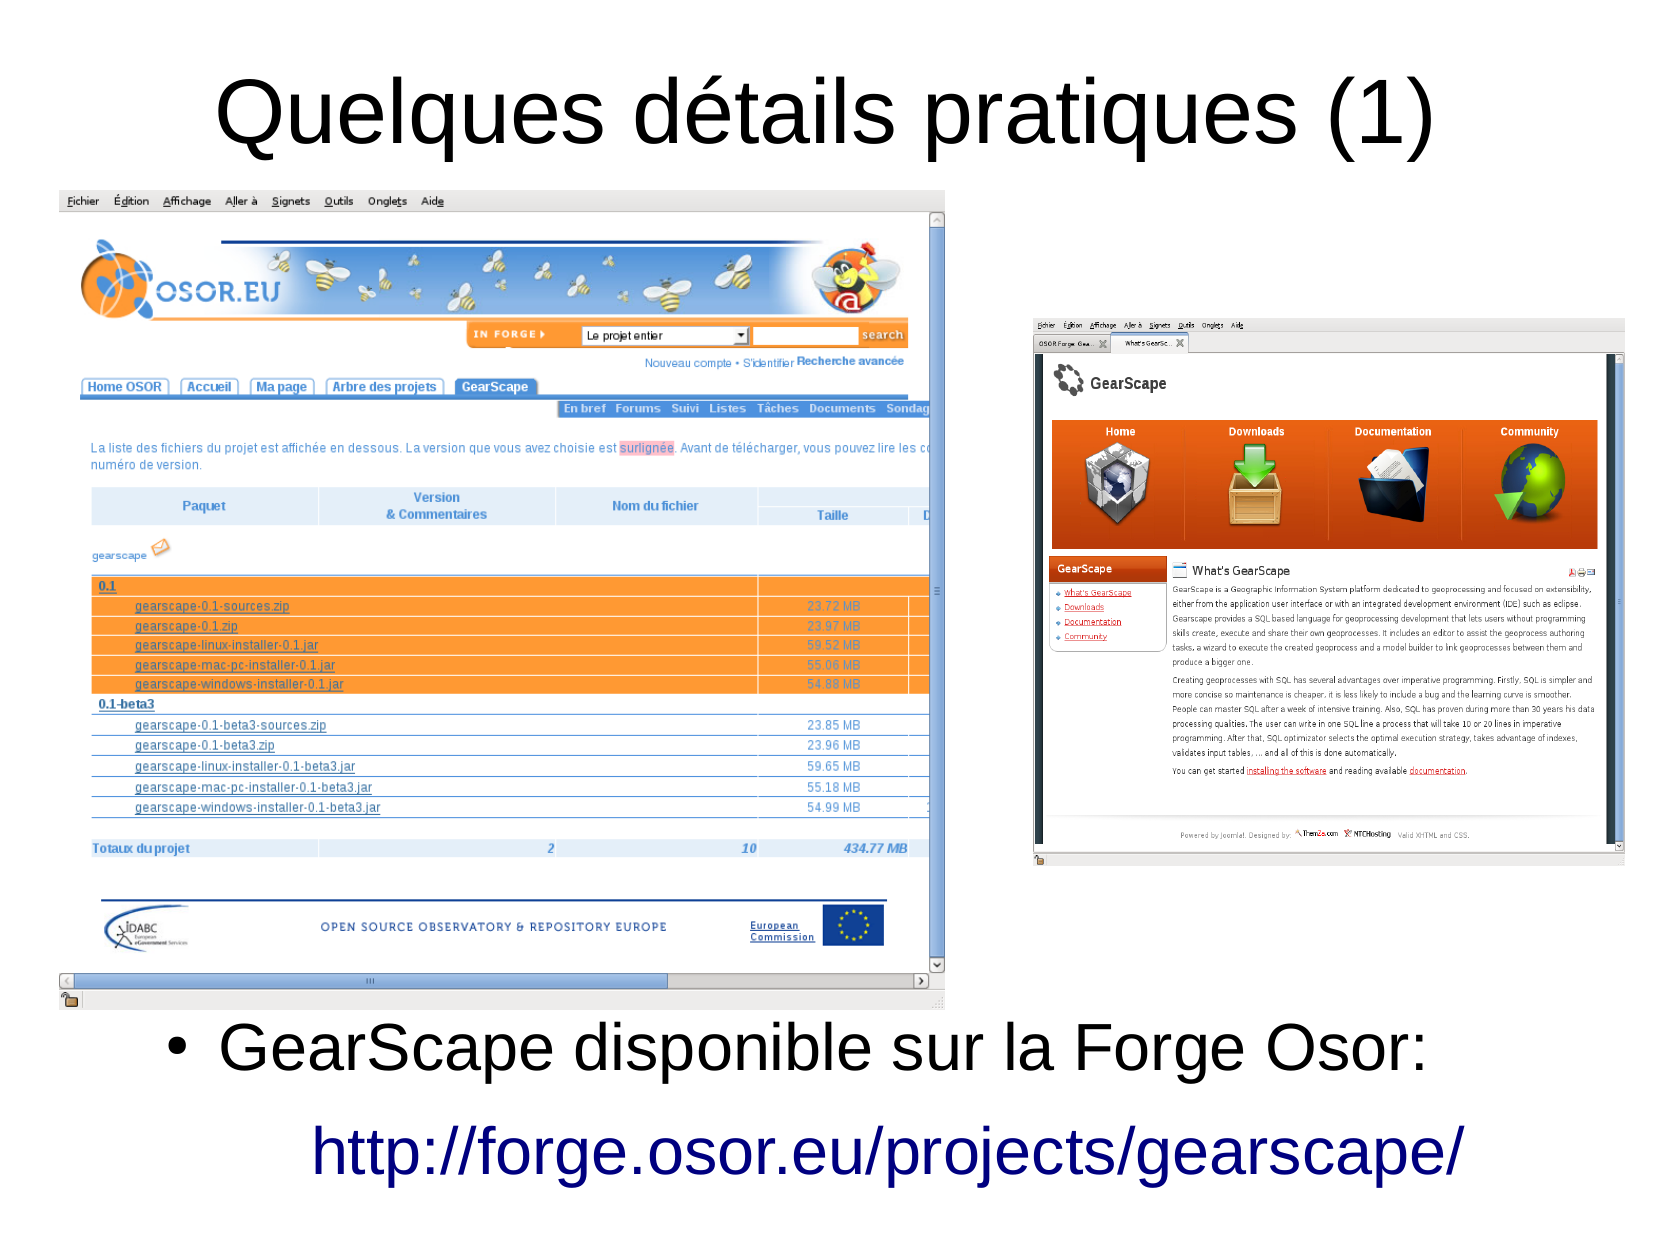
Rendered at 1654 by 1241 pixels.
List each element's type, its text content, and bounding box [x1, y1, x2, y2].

picture [1033, 318, 1625, 866]
list GearScape disponible sur la Forge Osor: http://forge.osor.eu/projects/gearscape/ [147, 1009, 1631, 1241]
title Quelques détails pratiques (1) [82, 15, 1571, 208]
picture [59, 190, 945, 1010]
